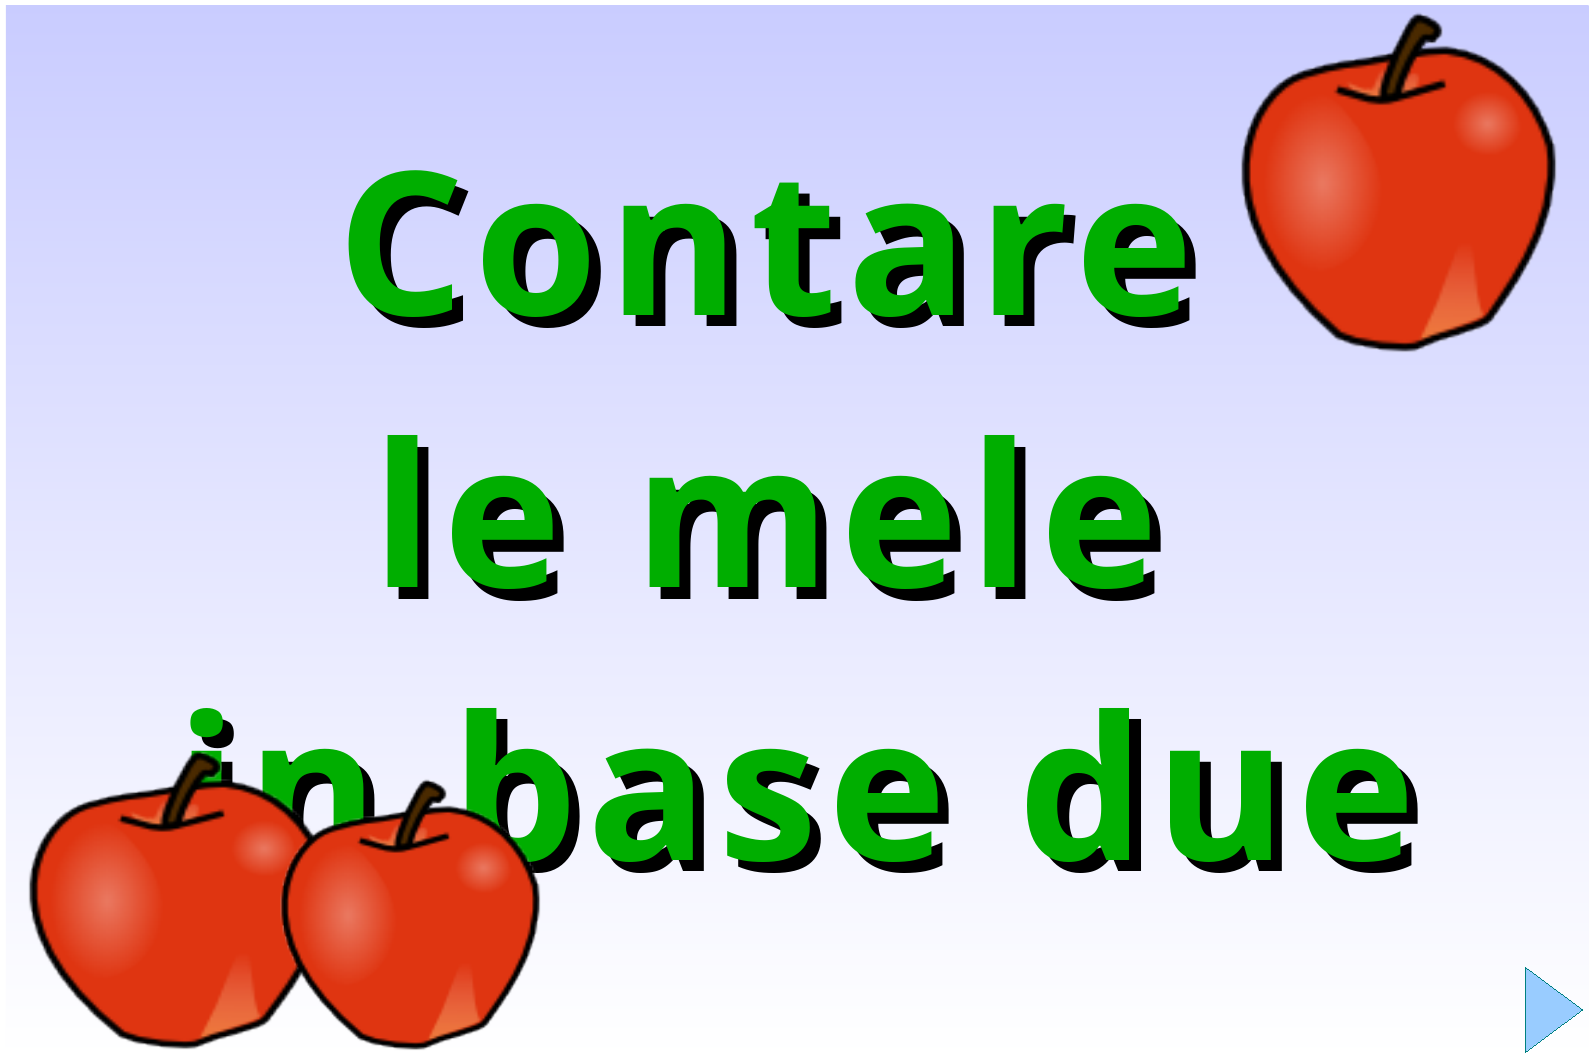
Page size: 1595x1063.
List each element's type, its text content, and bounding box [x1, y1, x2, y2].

picture [5, 744, 567, 1057]
text_box Contare le mele in base due [132, 94, 1462, 1058]
picture [1216, 5, 1589, 361]
text_box [1525, 967, 1583, 1053]
